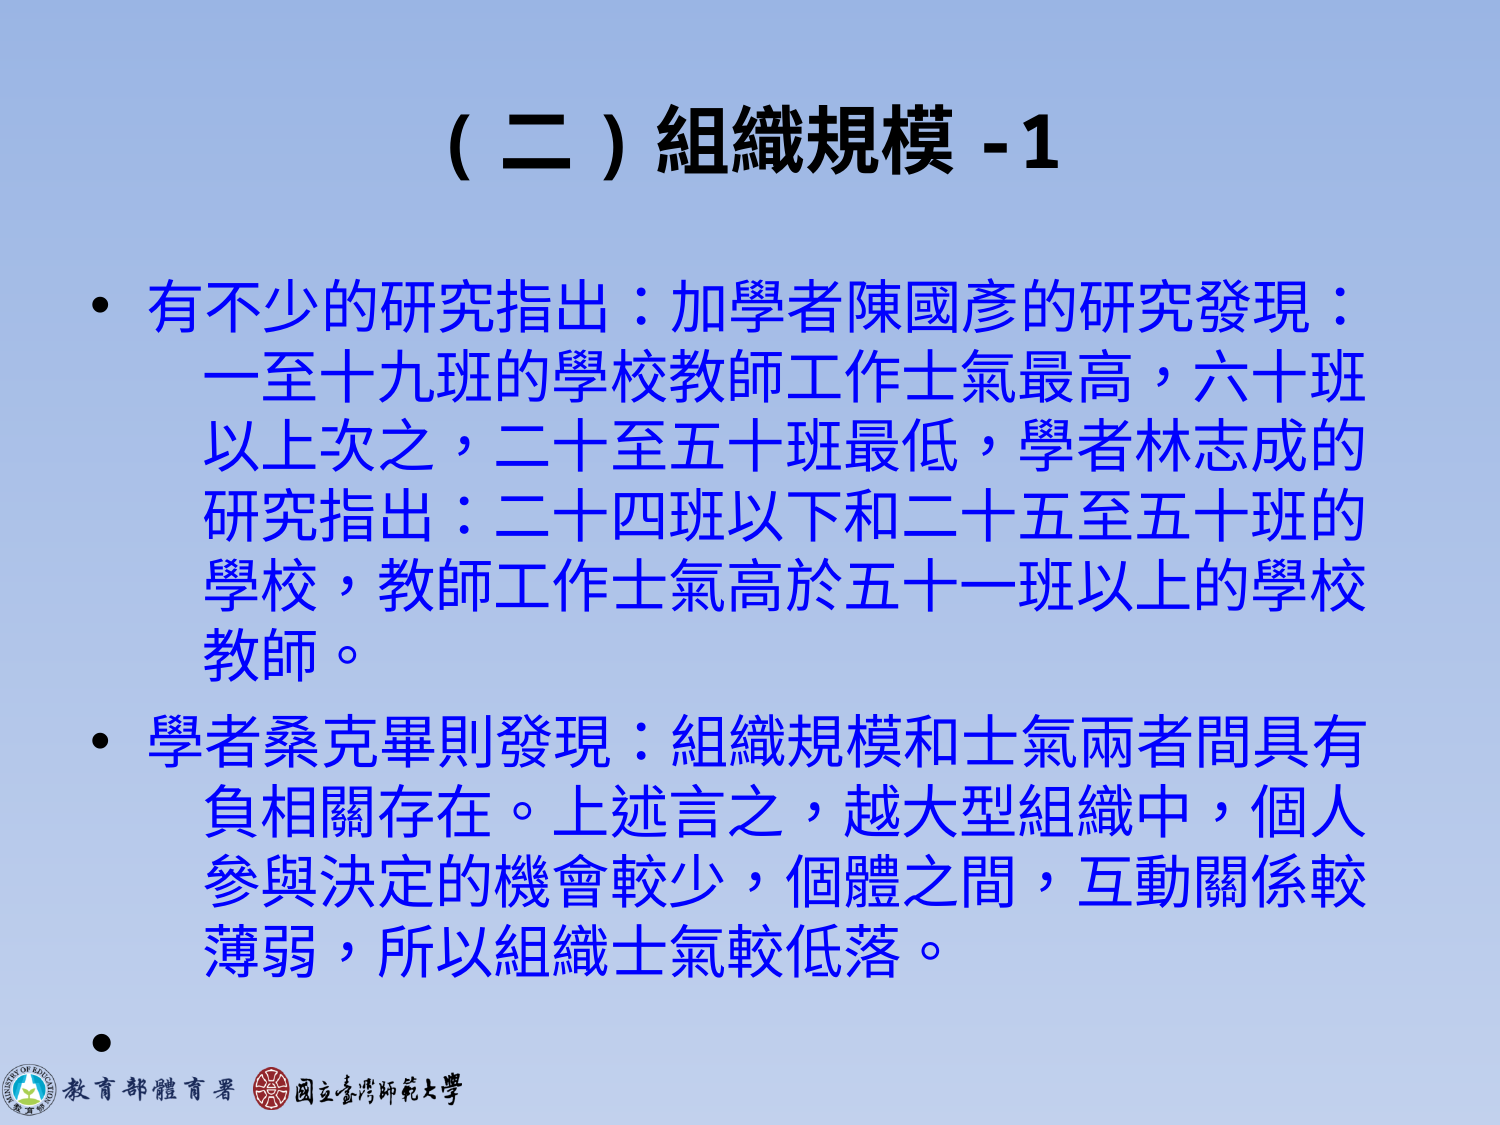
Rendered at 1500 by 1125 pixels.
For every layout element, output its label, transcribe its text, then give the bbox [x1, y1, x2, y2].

title (二)組織規模-1 [75, 45, 1426, 233]
list 有不少的研究指出：加學者陳國彥的研究發現：一至十九班的學校教師工作士氣最高，六十班以上次之，二十至五十班最低，學者林志成的研究指出：二十四班以下和二十五至五十班的學校，教師工作士氣高於五十一班以上的學校教師。 學者桑克畢則發現：組織規模和士氣兩者間具有負相關存在。上述言之，越大型組織中，個人參與決定的機會較少，個體之間，互動關係較薄弱，所以組織士氣較低落。 [75, 262, 1426, 1005]
